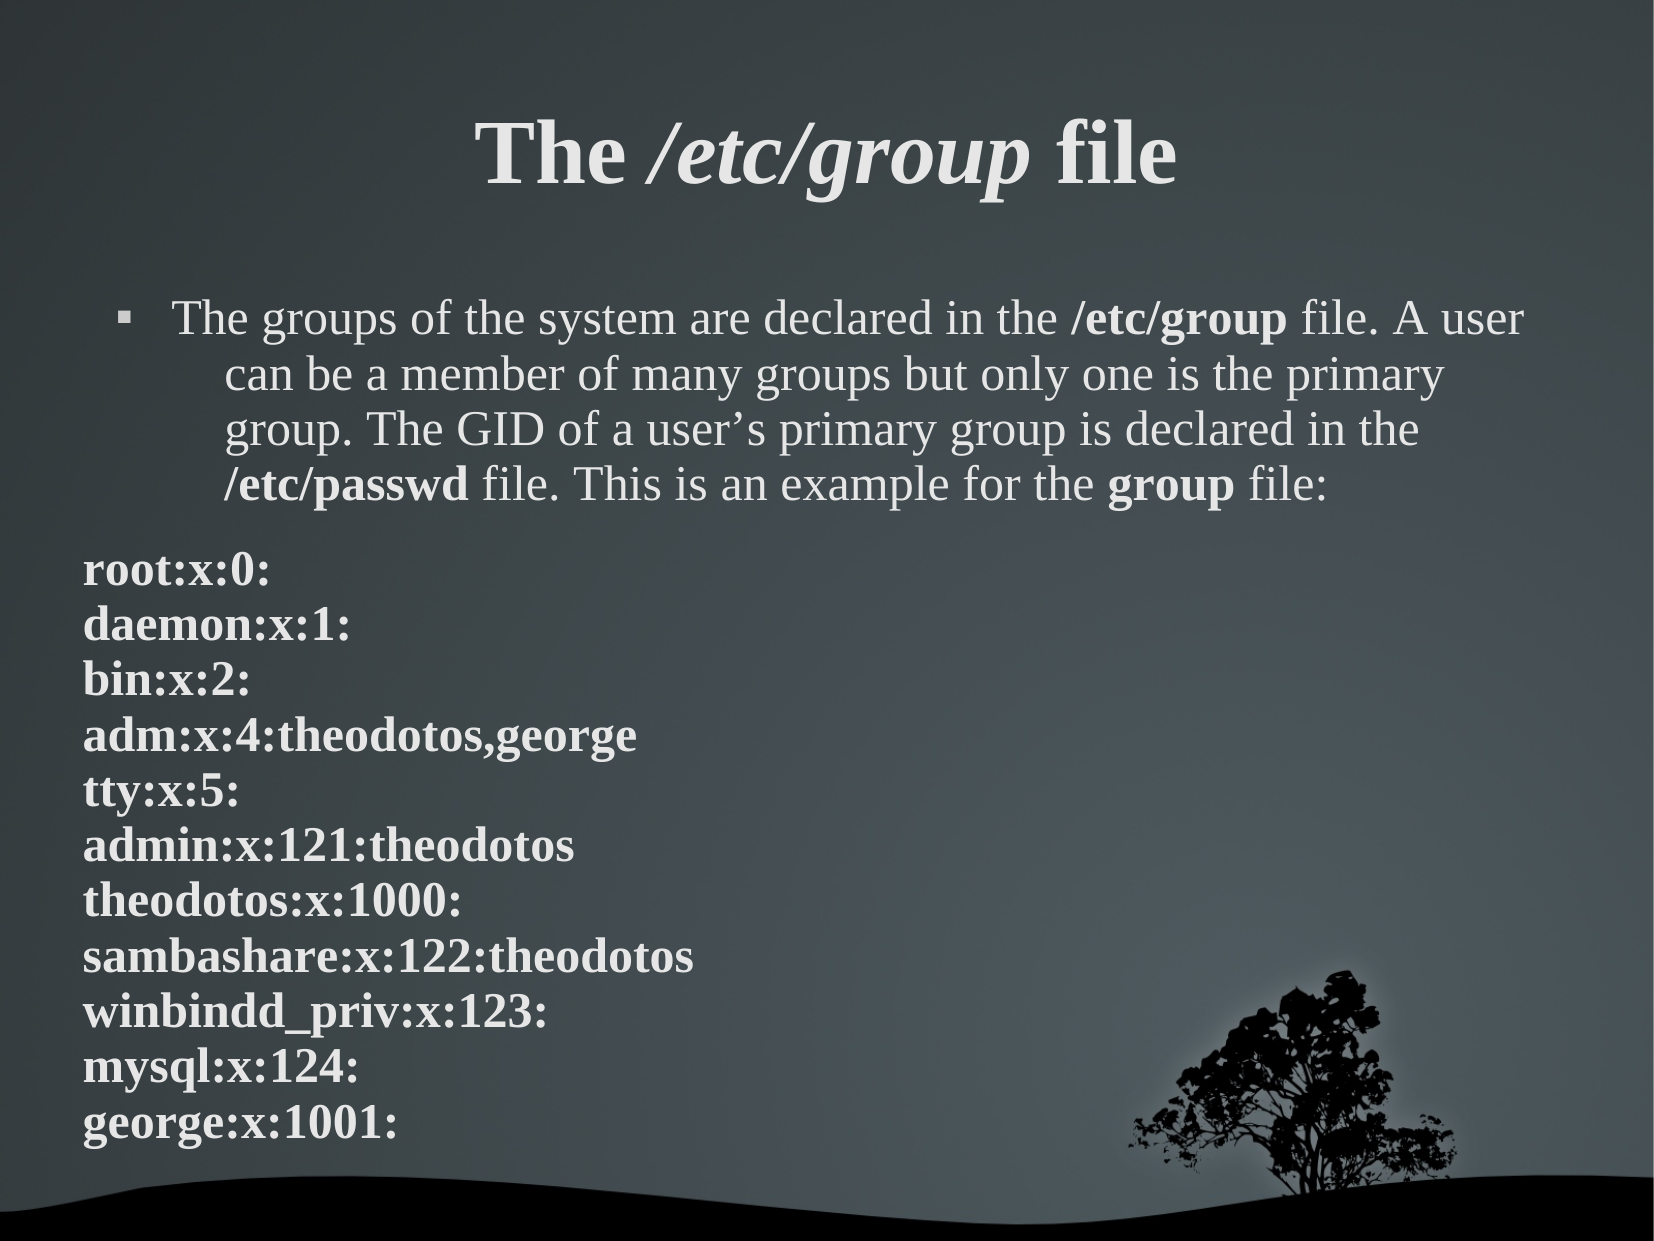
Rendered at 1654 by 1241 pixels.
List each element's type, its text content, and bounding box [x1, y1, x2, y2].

title The /etc/group file [82, 49, 1571, 257]
picture [0, 0, 1654, 1241]
list The groups of the system are declared in the /etc/group file. A user can be a member of many groups but only one is the primary group. The GID of a user’s primary group is declared in the /etc/passwd file. This is an example for the group file: root:x:0: daemon:x:1: bin:x:2: adm:x:4:theodotos,george tty:x:5: admin:x:121:theodotos theodotos:x:1000: sambashare:x:122:theodotos winbindd_priv:x:123: mysql:x:124: george:x:1001: [82, 290, 1571, 1241]
